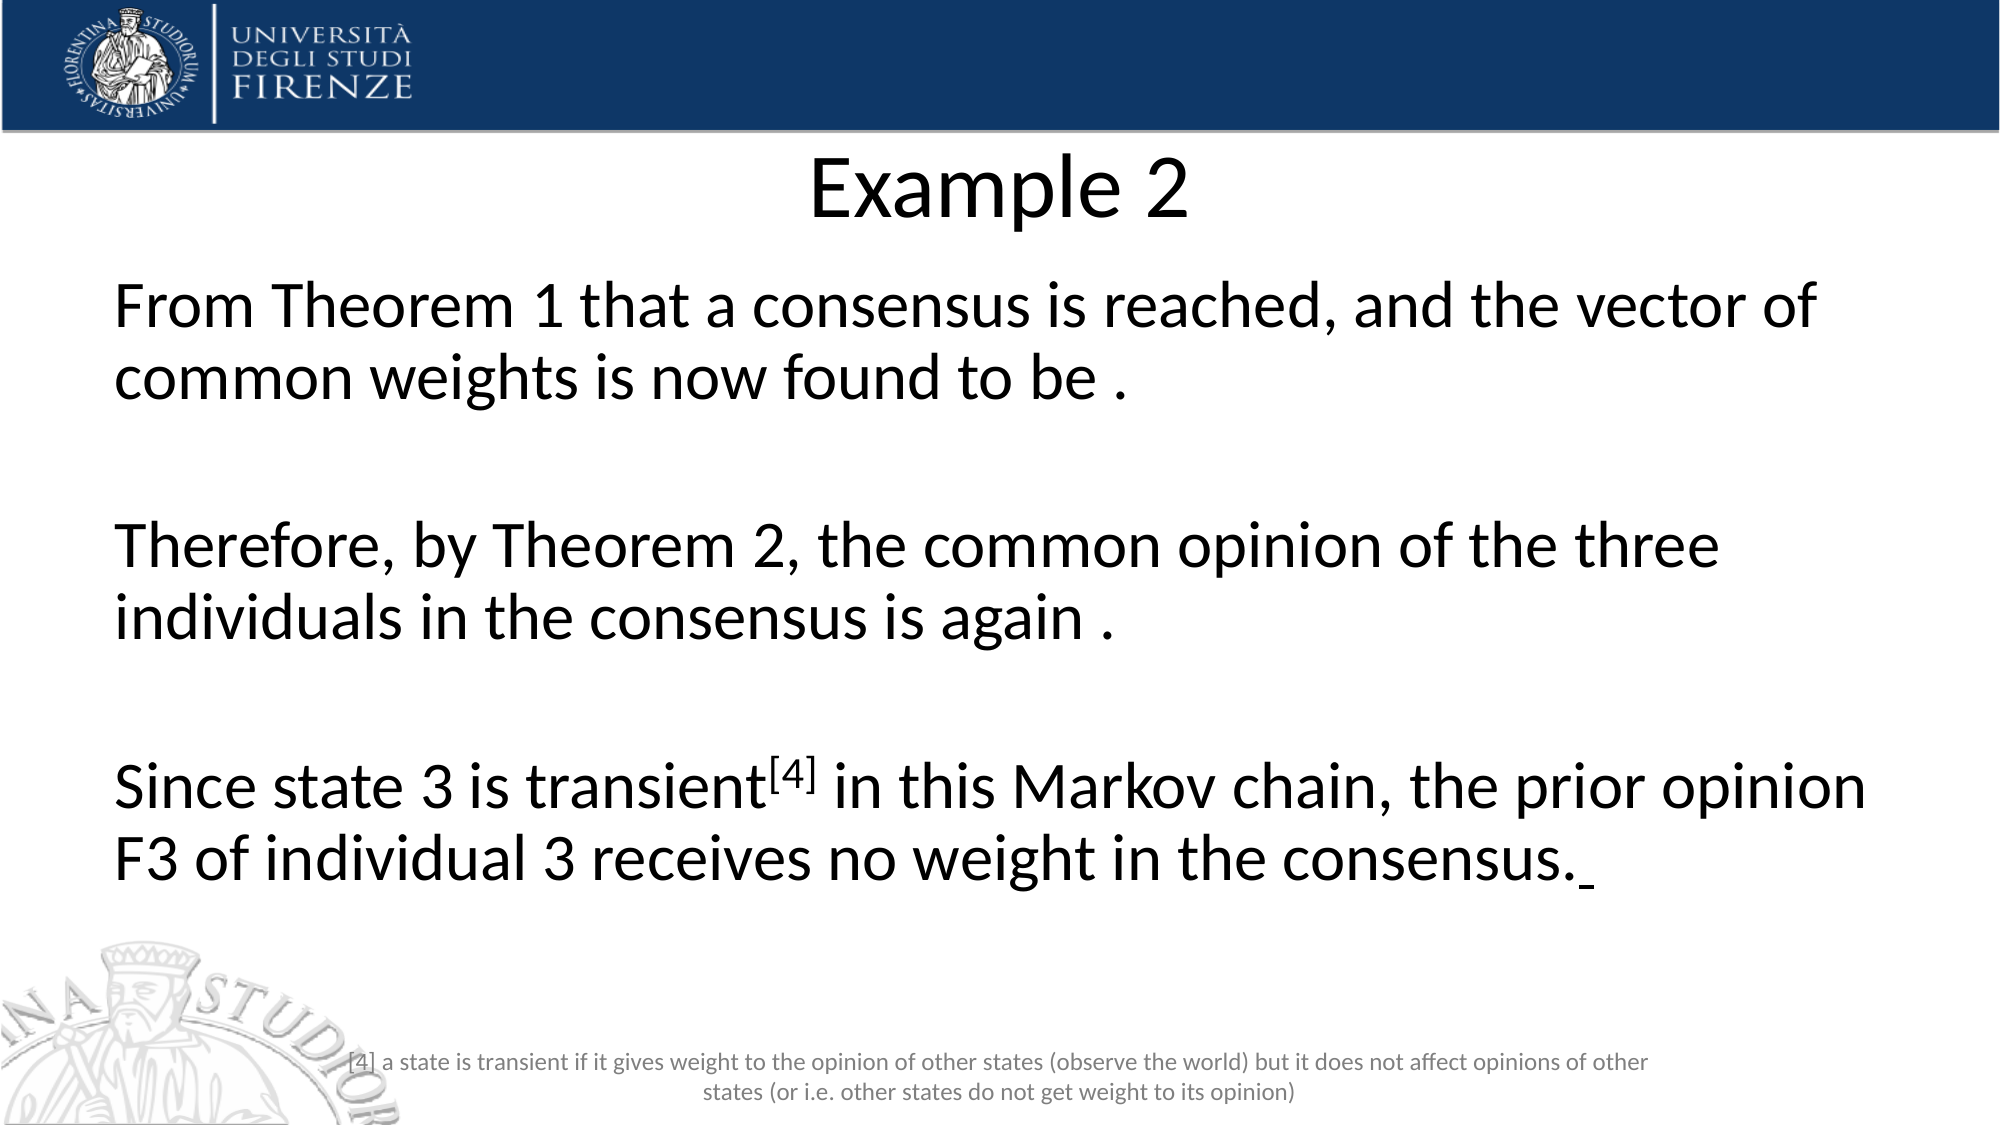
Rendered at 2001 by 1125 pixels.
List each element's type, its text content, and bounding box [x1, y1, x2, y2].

list From Theorem 1 that a consensus is reached, and the vector of common weights is now found to be . Therefore, by Theorem 2, the common opinion of the three individuals in the consensus is again . Since state 3 is transient[4] in this Markov chain, the prior opinion F3 of individual 3 receives no weight in the consensus. [99, 262, 1900, 1005]
title Example 2 [99, 87, 1900, 262]
text_box [4] a state is transient if it gives weight to the opinion of other states (observe the world) but it does not affect opinions of other states (or i.e. other states do not get weight to its opinion) [331, 1037, 1669, 1098]
